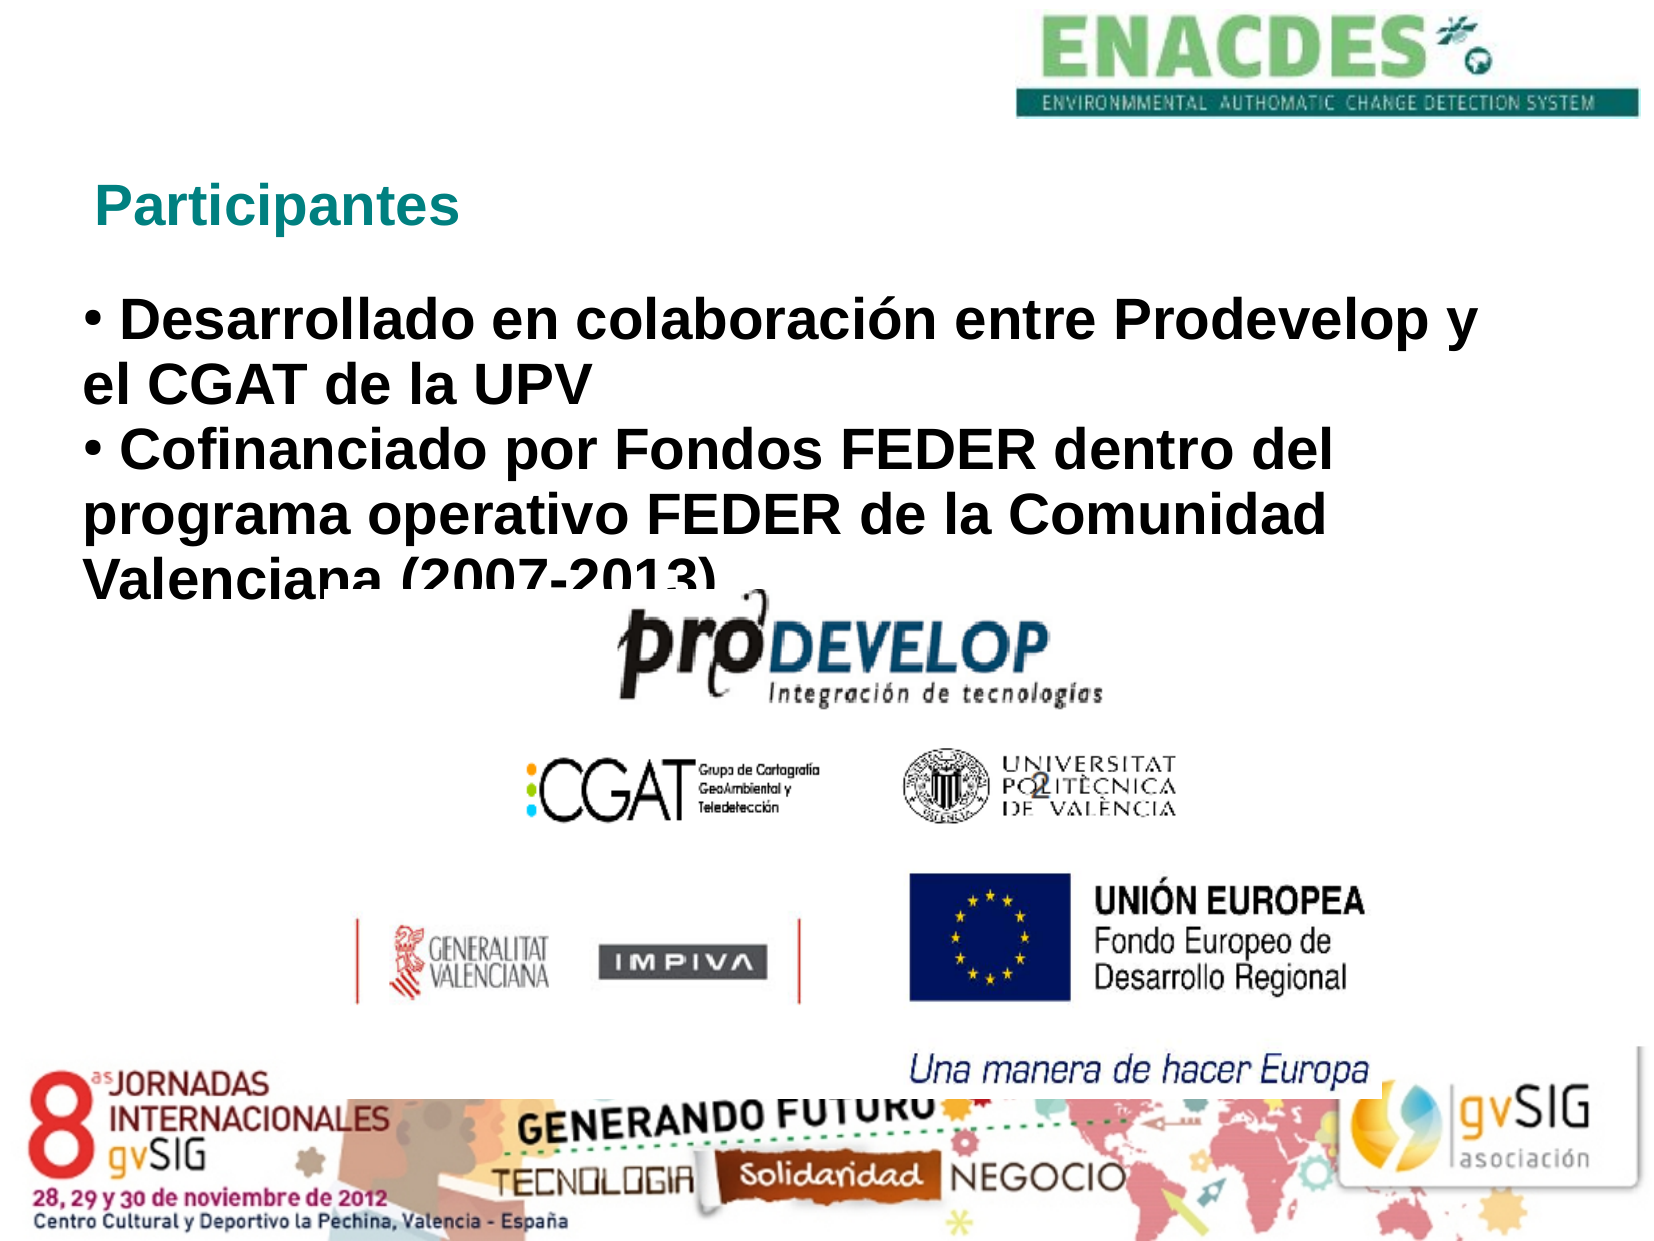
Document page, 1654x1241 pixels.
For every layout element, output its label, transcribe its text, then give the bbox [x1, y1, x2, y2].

subtitle Desarrollado en colaboración entre Prodevelop y el CGAT de la UPV Cofinanciado por Fondos FEDER dentro del programa operativo FEDER de la Comunidad Valenciana (2007-2013) [82, 284, 1538, 810]
picture [0, 0, 1654, 1241]
text_box Participantes [79, 165, 410, 256]
